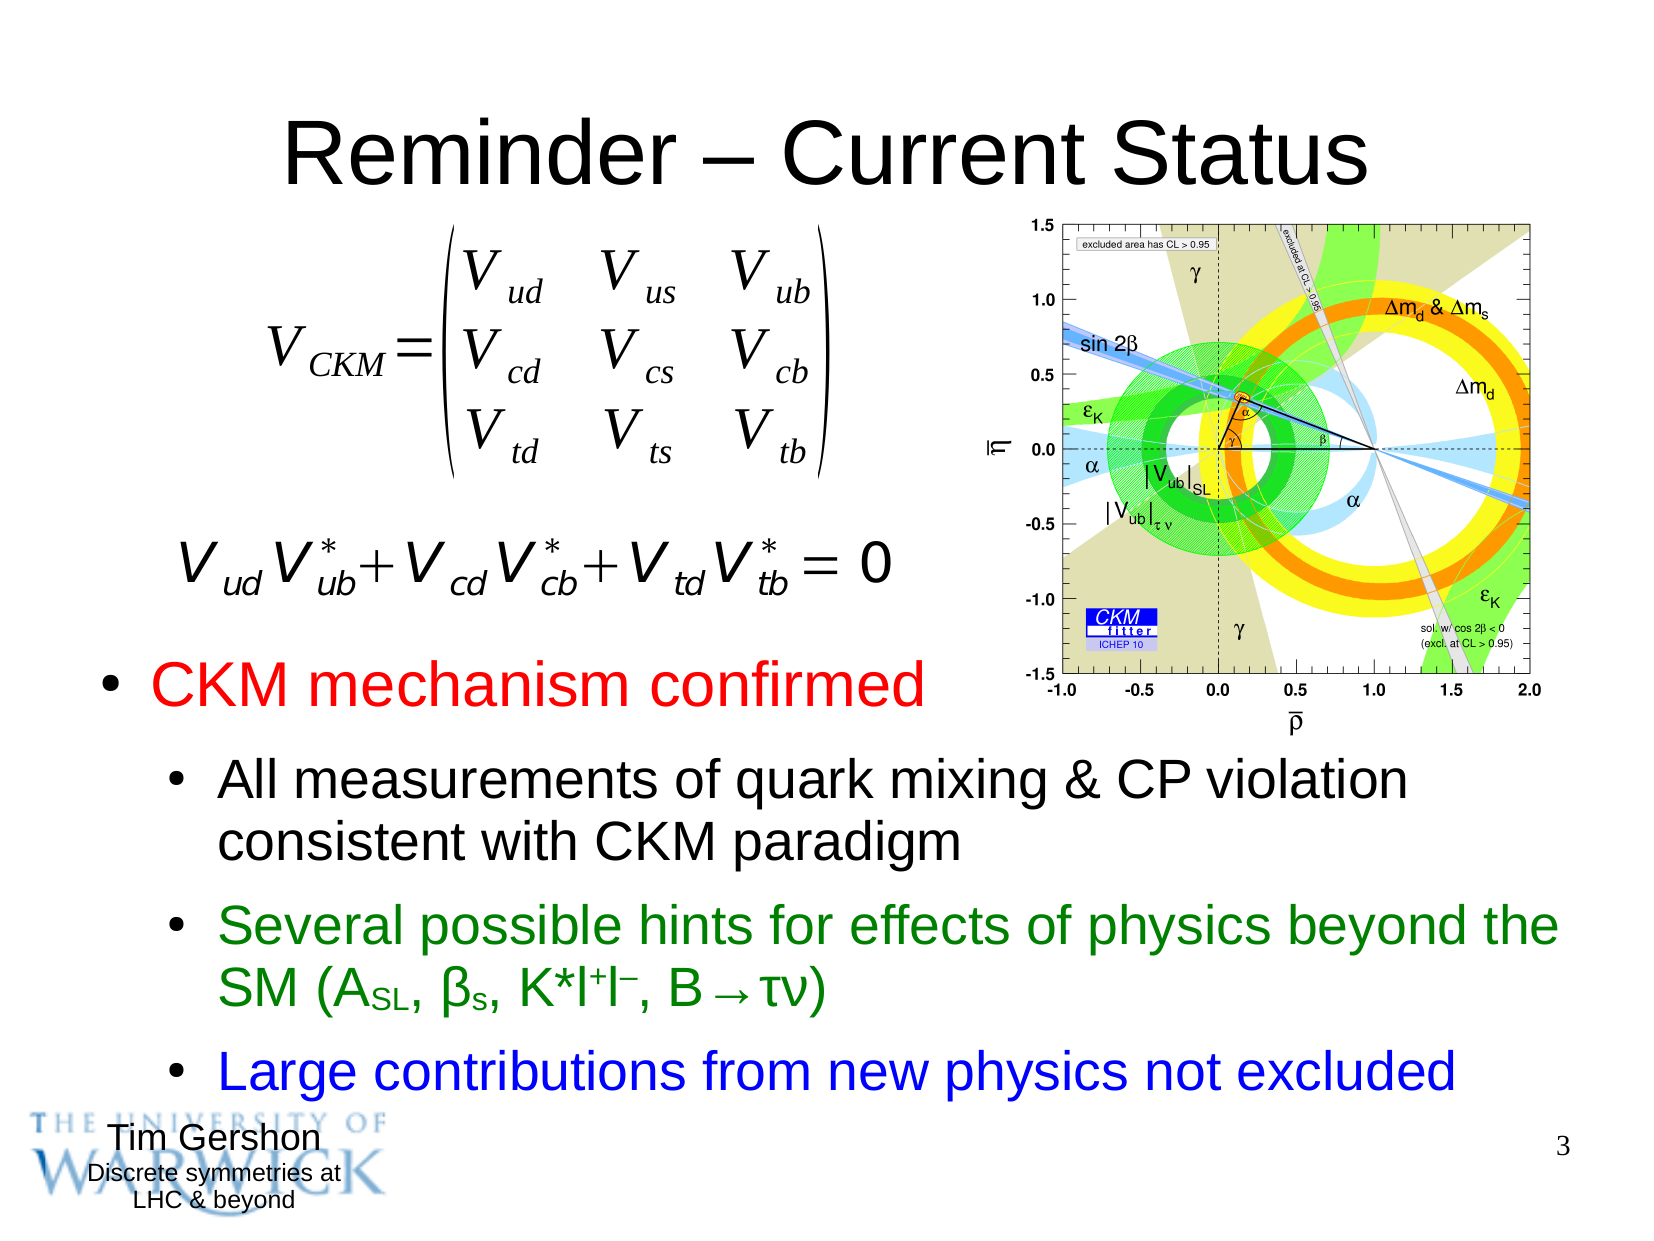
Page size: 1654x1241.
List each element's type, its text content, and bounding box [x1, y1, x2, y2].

chart [162, 524, 905, 603]
picture [968, 257, 1560, 649]
chart [250, 220, 849, 482]
title Reminder – Current Status [82, 49, 1571, 257]
text_box Tim Gershon Discrete symmetries at LHC & beyond [45, 1108, 383, 1222]
picture [19, 1106, 406, 1232]
list CKM mechanism confirmed All measurements of quark mixing & CP violation consistent with CKM paradigm Several possible hints for effects of physics beyond the SM (ASL, βs, K*l+l–, B→τν) Large contributions from new physics not excluded [82, 649, 1571, 1103]
